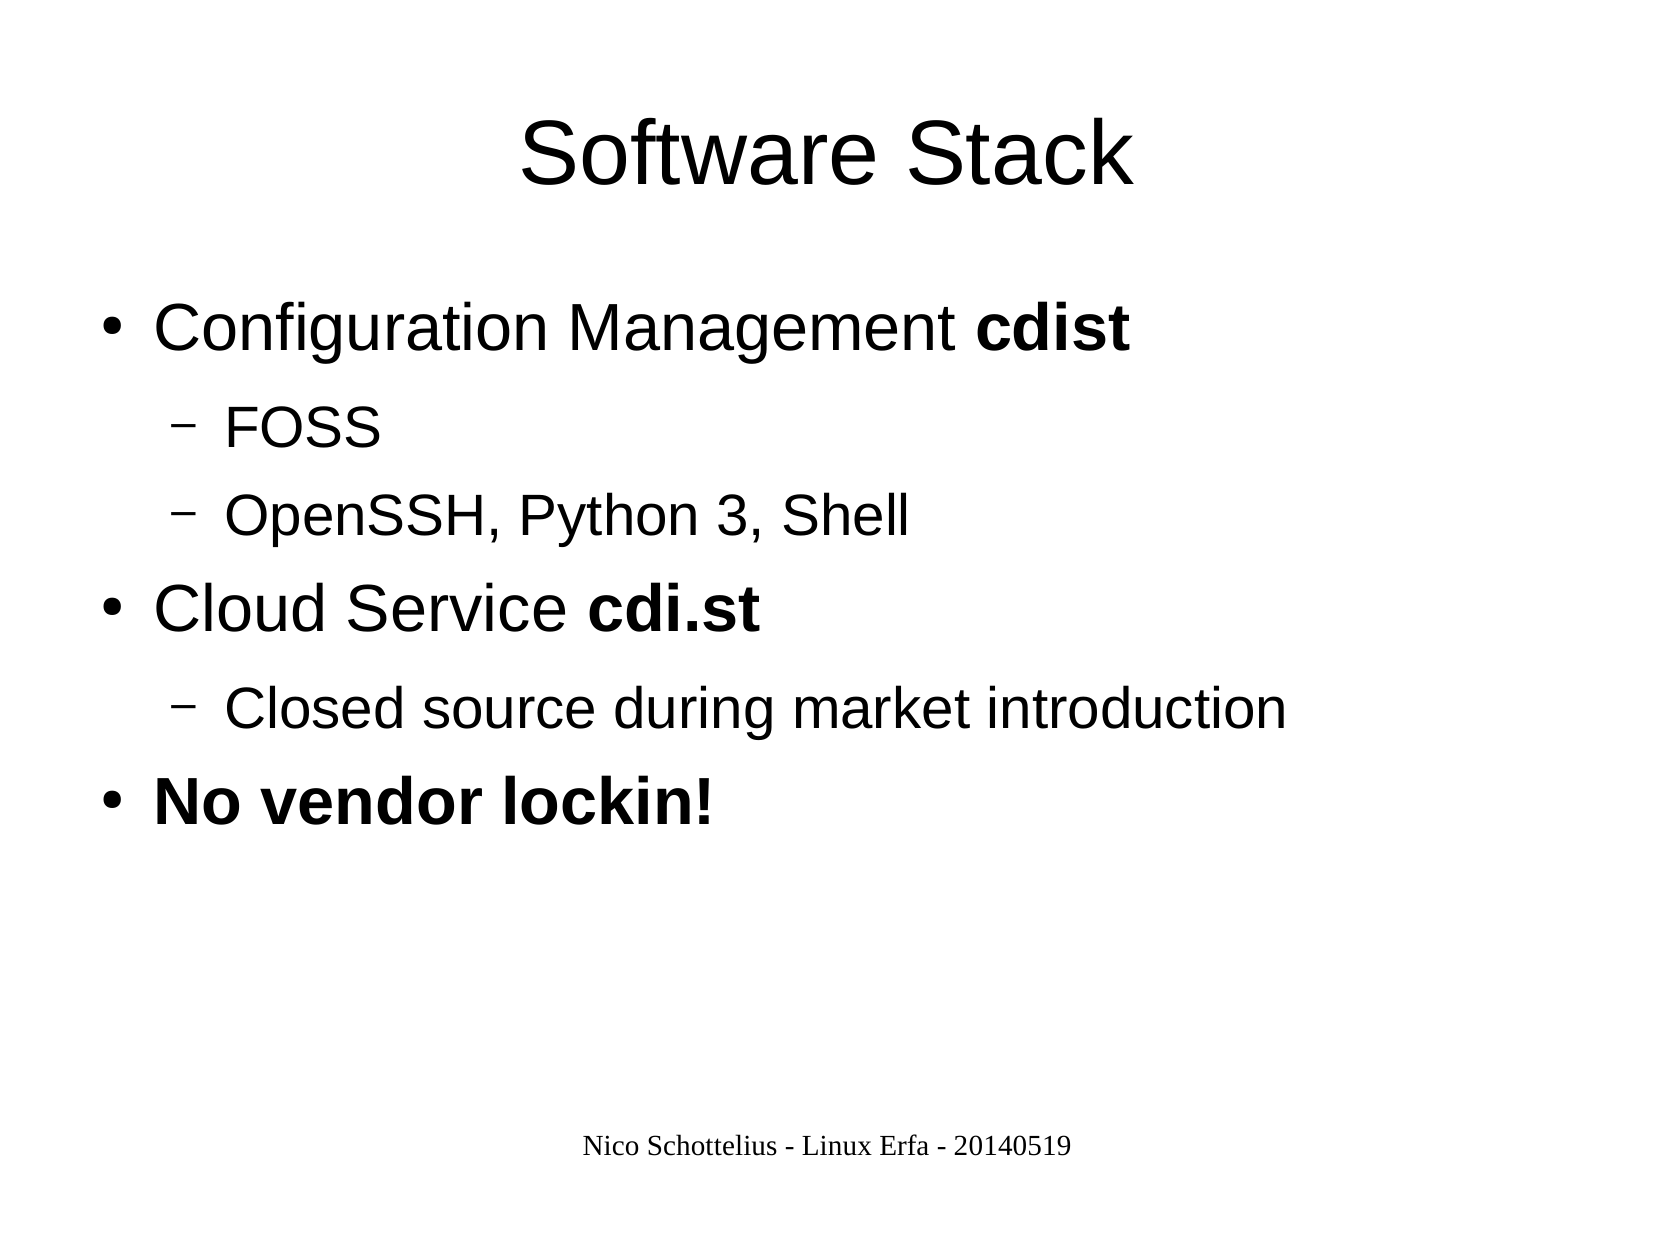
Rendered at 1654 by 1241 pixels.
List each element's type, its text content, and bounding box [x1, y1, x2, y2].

title Software Stack [82, 49, 1571, 257]
list Configuration Management cdist FOSS OpenSSH, Python 3, Shell Cloud Service cdi.st Closed source during market introduction No vendor lockin! [82, 290, 1538, 1010]
